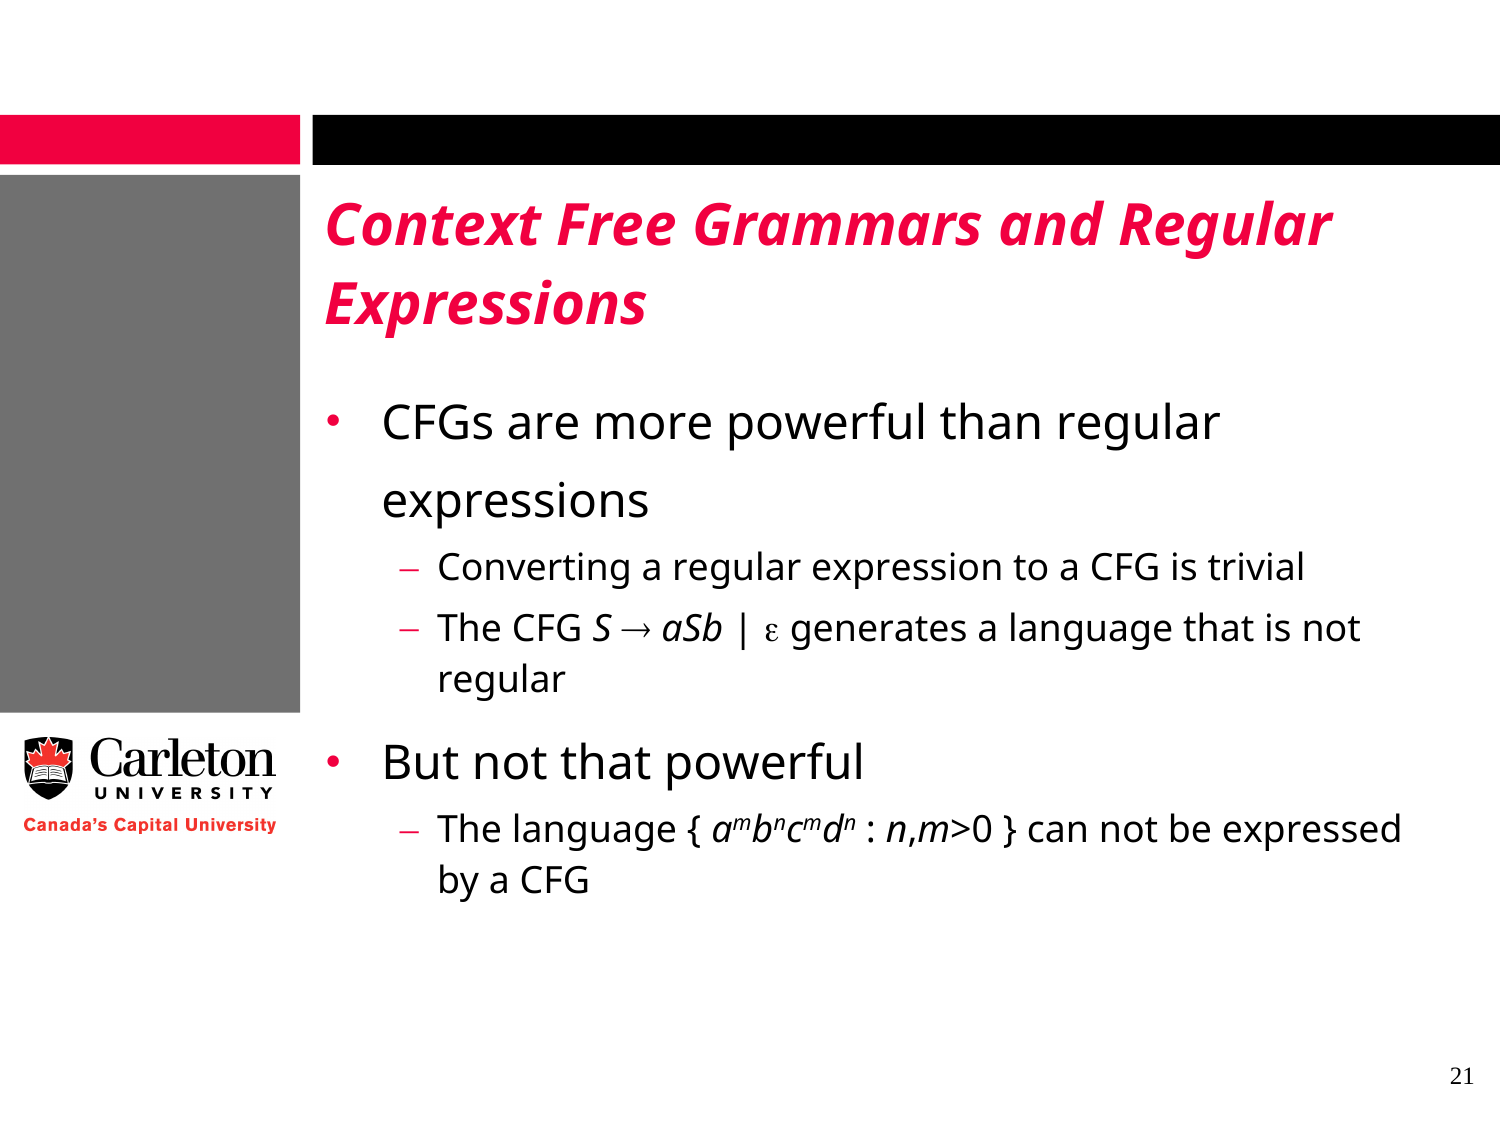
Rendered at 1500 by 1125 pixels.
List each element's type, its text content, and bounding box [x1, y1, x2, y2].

list CFGs are more powerful than regular expressions Converting a regular expression to a CFG is trivial The CFG S  aSb | e generates a language that is not regular But not that powerful The language { ambncmdn : n,m>0 } can not be expressed by a CFG [324, 375, 1450, 1036]
title Context Free Grammars and Regular Expressions [324, 194, 1450, 331]
picture [24, 737, 276, 834]
